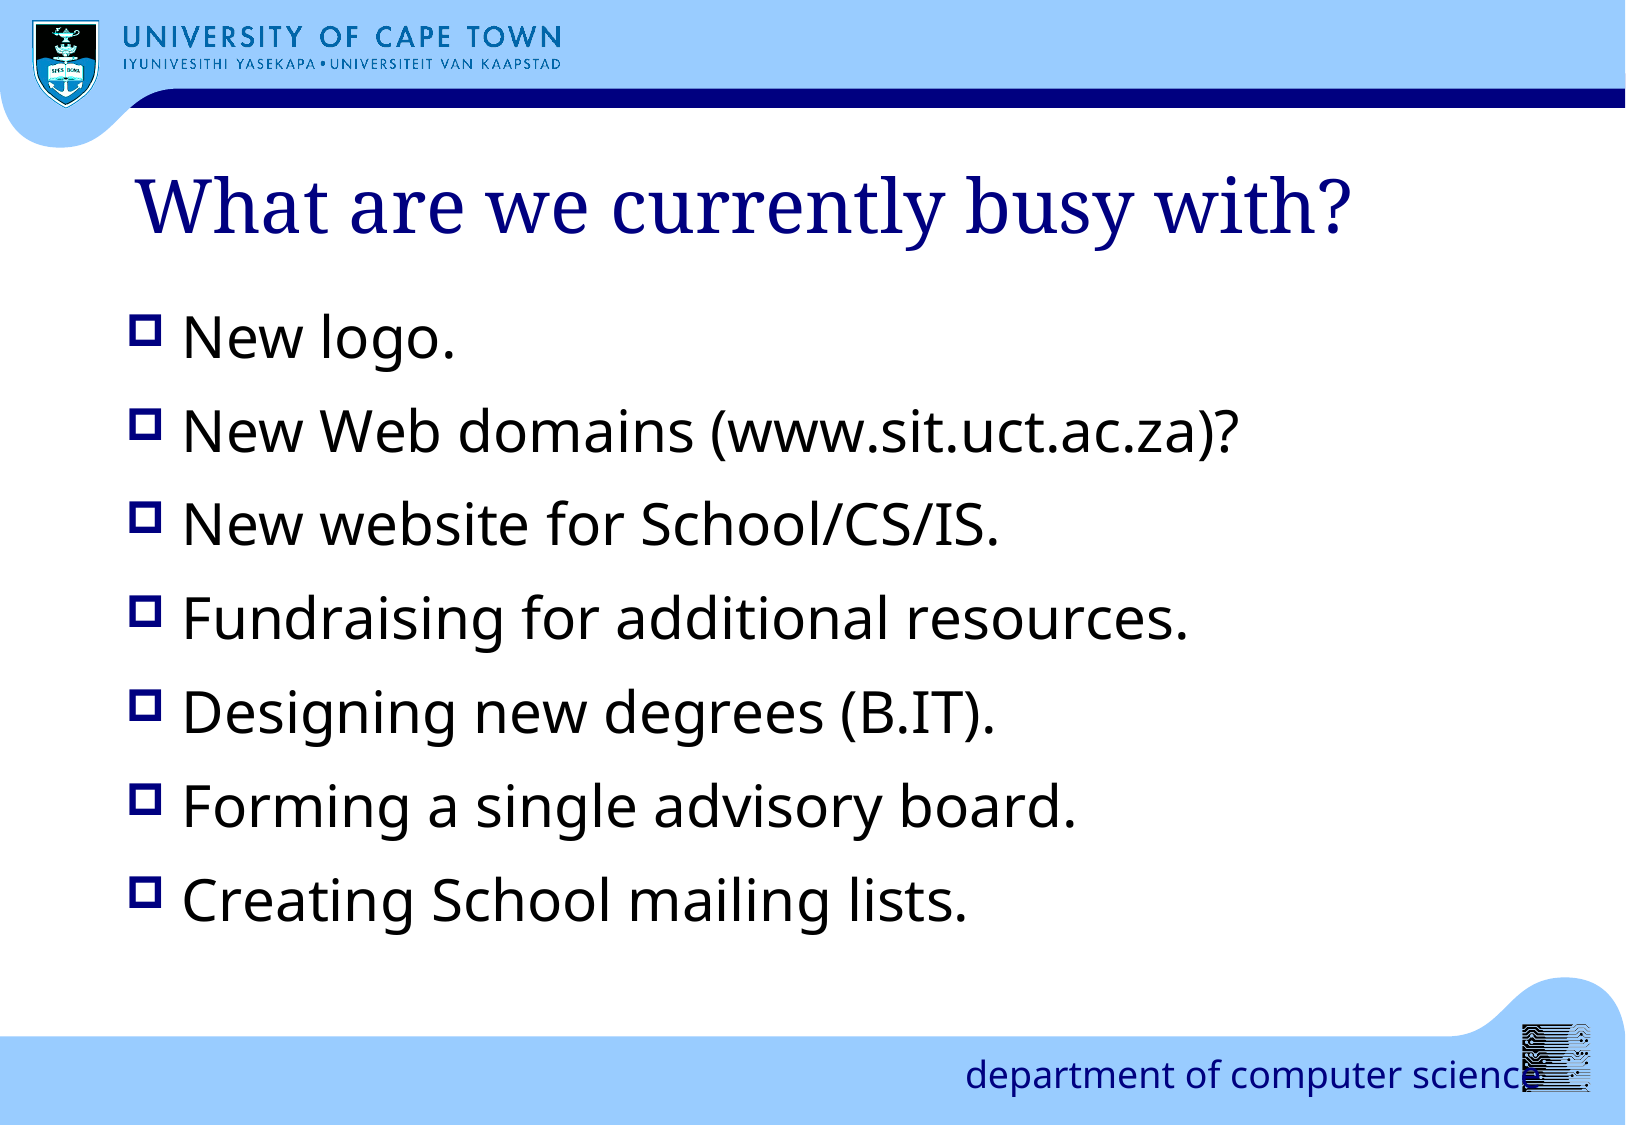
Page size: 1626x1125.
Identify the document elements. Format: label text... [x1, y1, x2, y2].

title What are we currently busy with? [134, 140, 1571, 268]
picture [1522, 1024, 1591, 1092]
list New logo. New Web domains (www.sit.uct.ac.za)? New website for School/CS/IS. Fundraising for additional resources. Designing new degrees (B.IT). Forming a single advisory board. Creating School mailing lists. [125, 296, 1570, 1039]
picture [32, 20, 100, 109]
picture [1526, 1070, 1536, 1076]
picture [120, 23, 563, 71]
